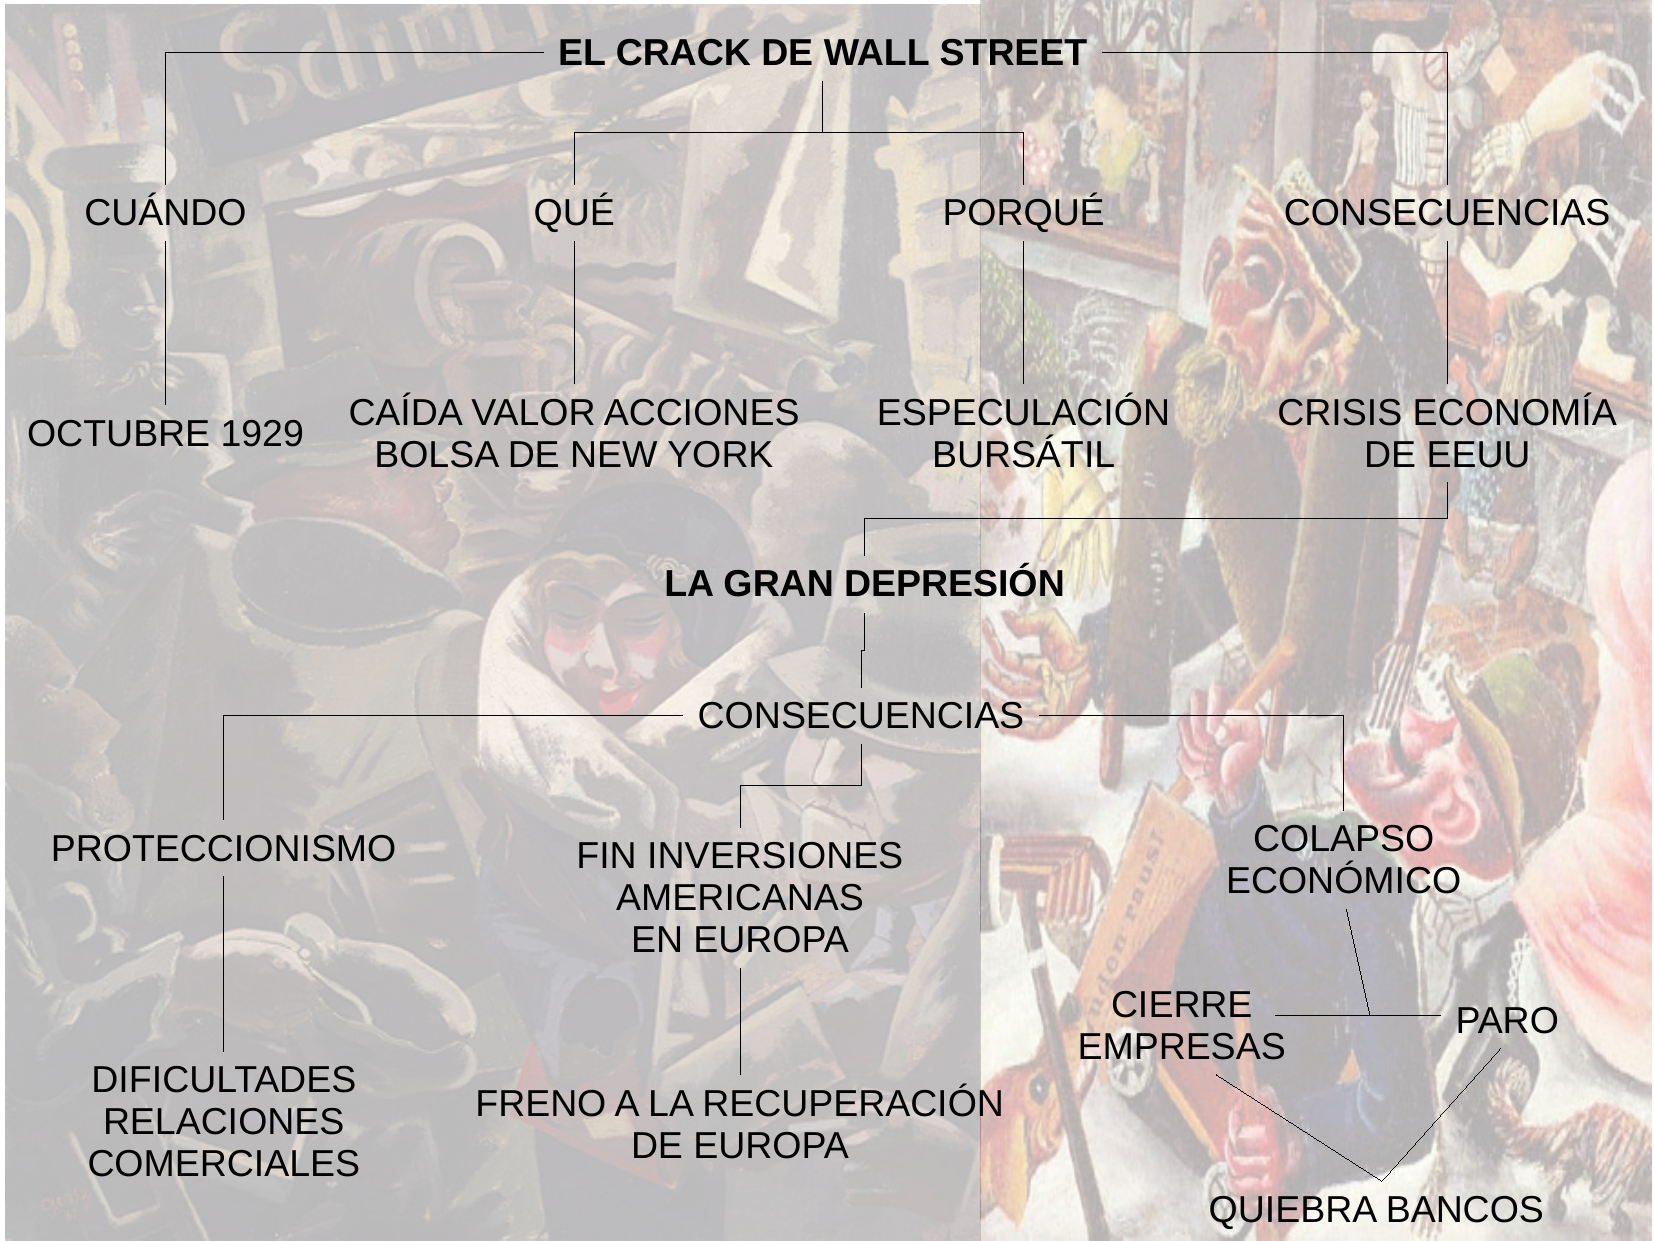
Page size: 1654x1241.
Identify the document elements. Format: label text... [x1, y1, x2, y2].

text_box CRISIS ECONOMÍA DE EEUU [1262, 383, 1633, 483]
text_box EL CRACK DE WALL STREET [543, 23, 1101, 82]
text_box CONSECUENCIAS [682, 687, 1040, 745]
text_box PARO [1440, 992, 1575, 1049]
text_box CUÁNDO [69, 184, 262, 242]
text_box FRENO A LA RECUPERACIÓN DE EUROPA [460, 1074, 1020, 1174]
text_box DIFICULTADES RELACIONES COMERCIALES [72, 1051, 376, 1193]
text_box FIN INVERSIONES AMERICANAS EN EUROPA [561, 827, 919, 969]
text_box OCTUBRE 1929 [12, 404, 319, 462]
text_box CIERRE EMPRESAS [1062, 975, 1301, 1075]
text_box ESPECULACIÓN BURSÁTIL [862, 383, 1186, 483]
text_box PROTECCIONISMO [36, 819, 412, 877]
text_box CAÍDA VALOR ACCIONES BOLSA DE NEW YORK [333, 383, 815, 483]
text_box LA GRAN DEPRESIÓN [649, 555, 1078, 614]
text_box COLAPSO ECONÓMICO [1211, 810, 1477, 910]
text_box CONSECUENCIAS [1269, 184, 1626, 242]
text_box QUIEBRA BANCOS [1193, 1181, 1560, 1238]
text_box QUÉ [518, 184, 630, 242]
picture [5, 0, 1652, 1241]
text_box PORQUÉ [927, 184, 1120, 242]
